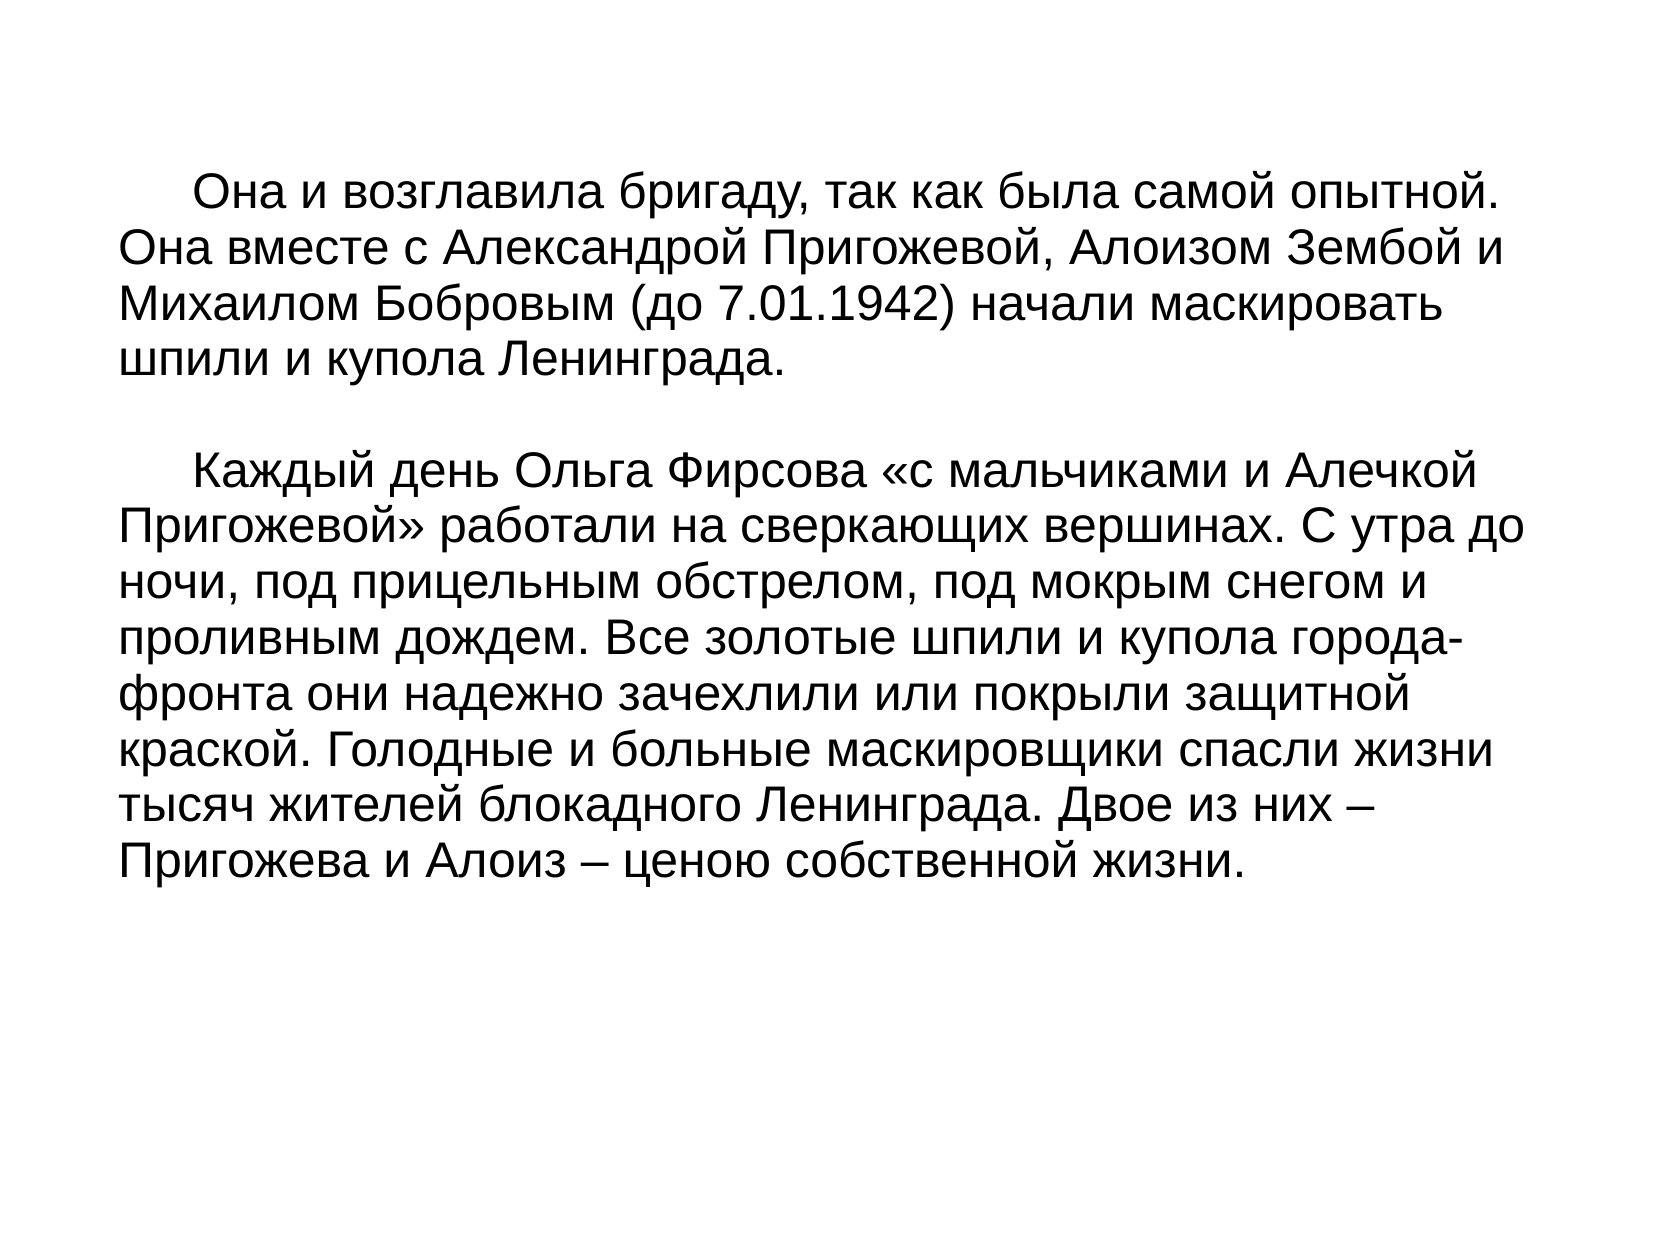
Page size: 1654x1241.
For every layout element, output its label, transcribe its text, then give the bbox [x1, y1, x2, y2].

title Она и возглавила бригаду, так как была самой опытной. Она вместе с Александрой Пригожевой, Алоизом Зембой и Михаилом Бобровым (до 7.01.1942) начали маскировать шпили и купола Ленинграда. Каждый день Ольга Фирсова «с мальчиками и Алечкой Пригожевой» работали на сверкающих вершинах. С утра до ночи, под прицельным обстрелом, под мокрым снегом и проливным дождем. Все золотые шпили и купола города-фронта они надежно зачехлили или покрыли защитной краской. Голодные и больные маскировщики спасли жизни тысяч жителей блокадного Ленинграда. Двое из них – Пригожева и Алоиз – ценою собственной жизни. [118, 70, 1607, 981]
